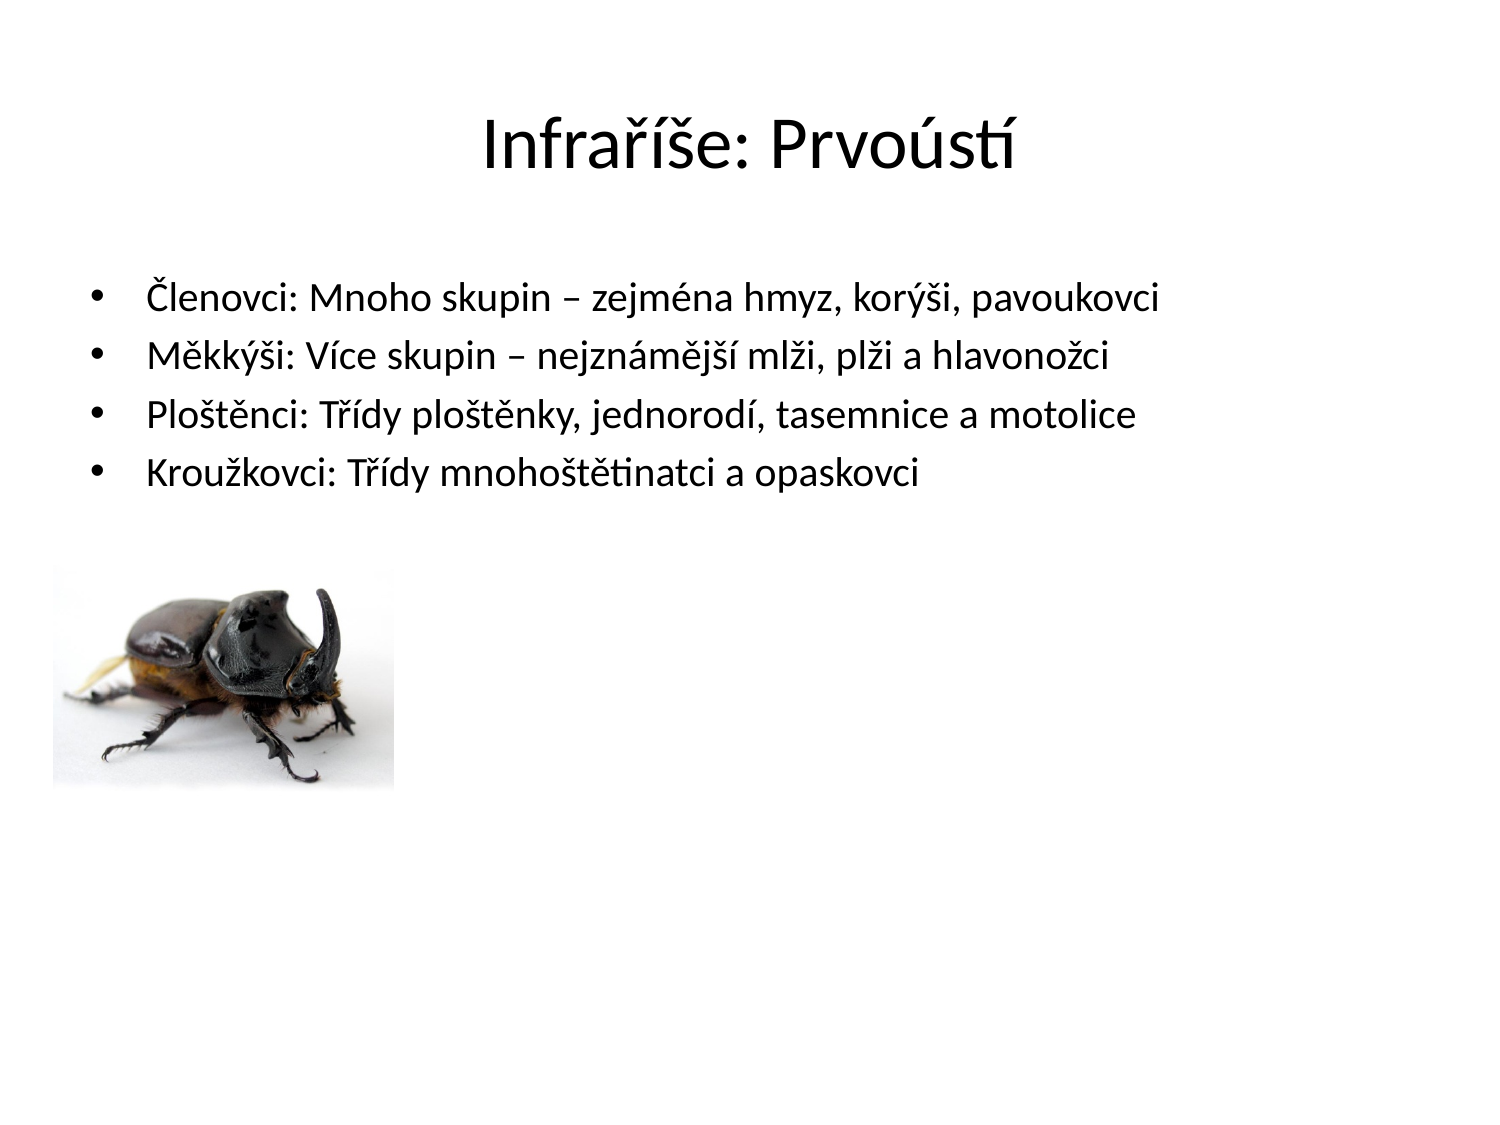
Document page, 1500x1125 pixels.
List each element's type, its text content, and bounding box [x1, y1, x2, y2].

list Členovci: Mnoho skupin – zejména hmyz, korýši, pavoukovci Měkkýši: Více skupin – nejznámější mlži, plži a hlavonožci Ploštěnci: Třídy ploštěnky, jednorodí, tasemnice a motolice Kroužkovci: Třídy mnohoštětinatci a opaskovci [75, 262, 1425, 1005]
picture [53, 550, 394, 806]
title Infraříše: Prvoústí [75, 45, 1425, 233]
